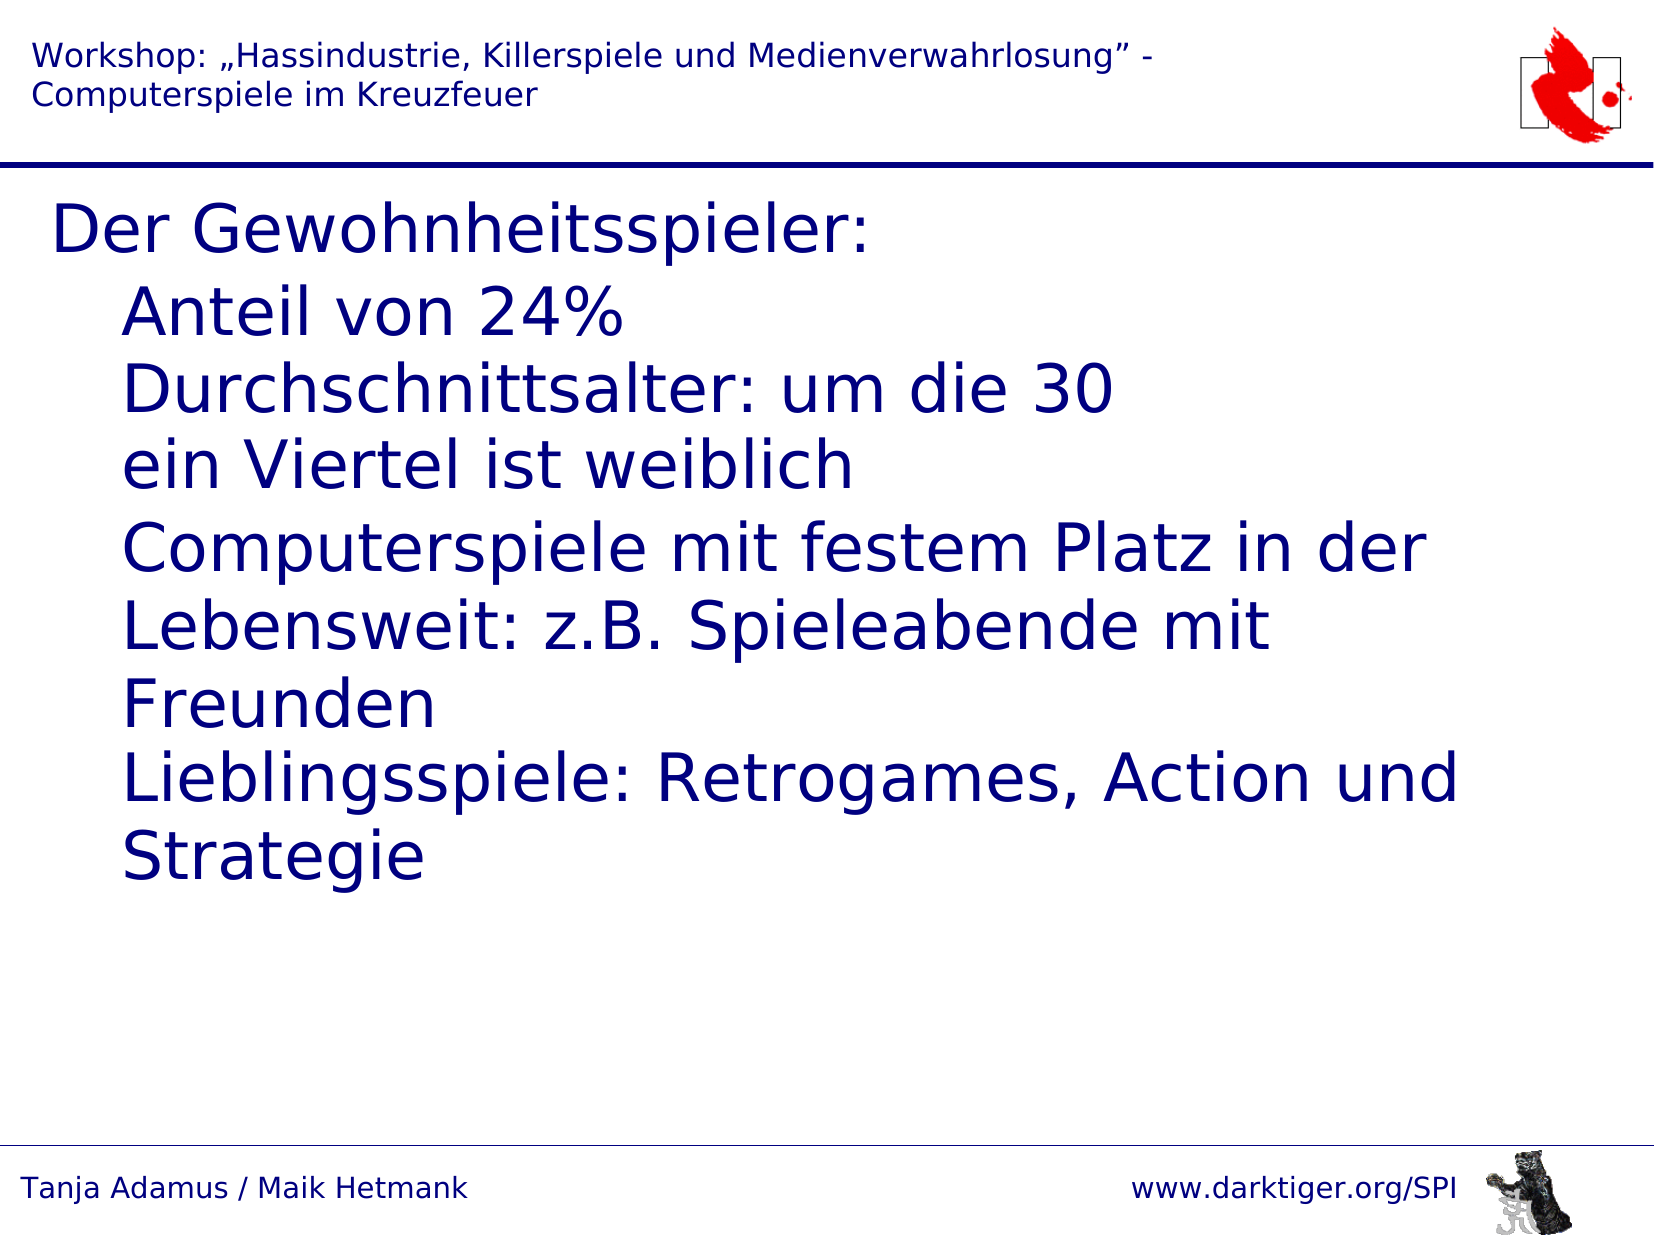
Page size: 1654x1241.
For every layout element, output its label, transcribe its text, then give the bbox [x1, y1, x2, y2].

picture [1486, 1150, 1572, 1235]
text_box Computerspiele mit festem Platz in der Lebensweit: z.B. Spieleabende mit Freunden [106, 520, 1565, 732]
text_box Durchschnittsalter: um die 30 [106, 342, 1565, 419]
picture [1503, 16, 1632, 148]
text_box Anteil von 24% [106, 265, 1565, 342]
text_box Workshop: „Hassindustrie, Killerspiele und Medienverwahrlosung” - Computerspiele im Kreuzfeuer [16, 29, 1418, 178]
text_box Der Gewohnheitsspieler: [35, 183, 1512, 276]
text_box ein Viertel ist weiblich [106, 419, 1565, 520]
text_box Lieblingsspiele: Retrogames, Action und Strategie [106, 732, 1565, 903]
